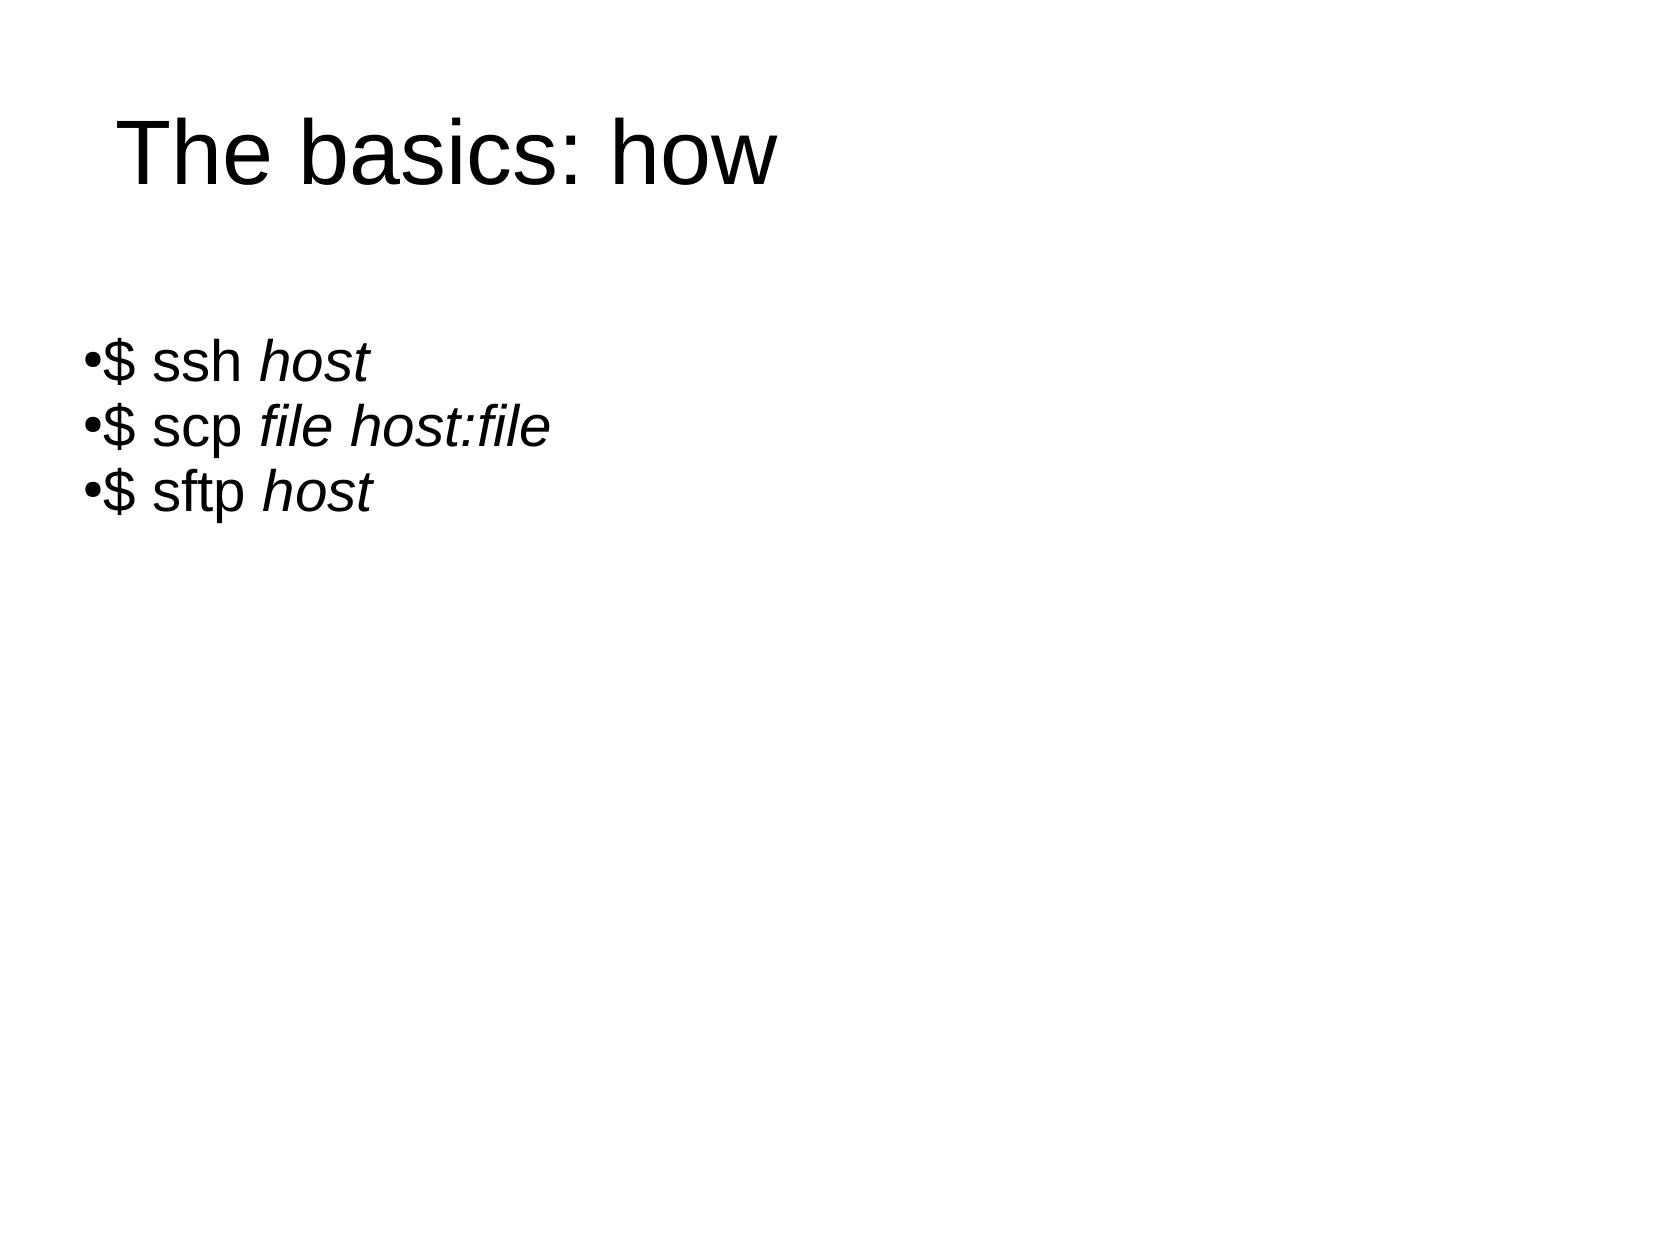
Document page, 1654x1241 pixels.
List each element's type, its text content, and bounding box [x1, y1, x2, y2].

subtitle $ ssh host $ scp file host:file $ sftp host [82, 290, 1571, 563]
title The basics: how [82, 56, 1571, 250]
